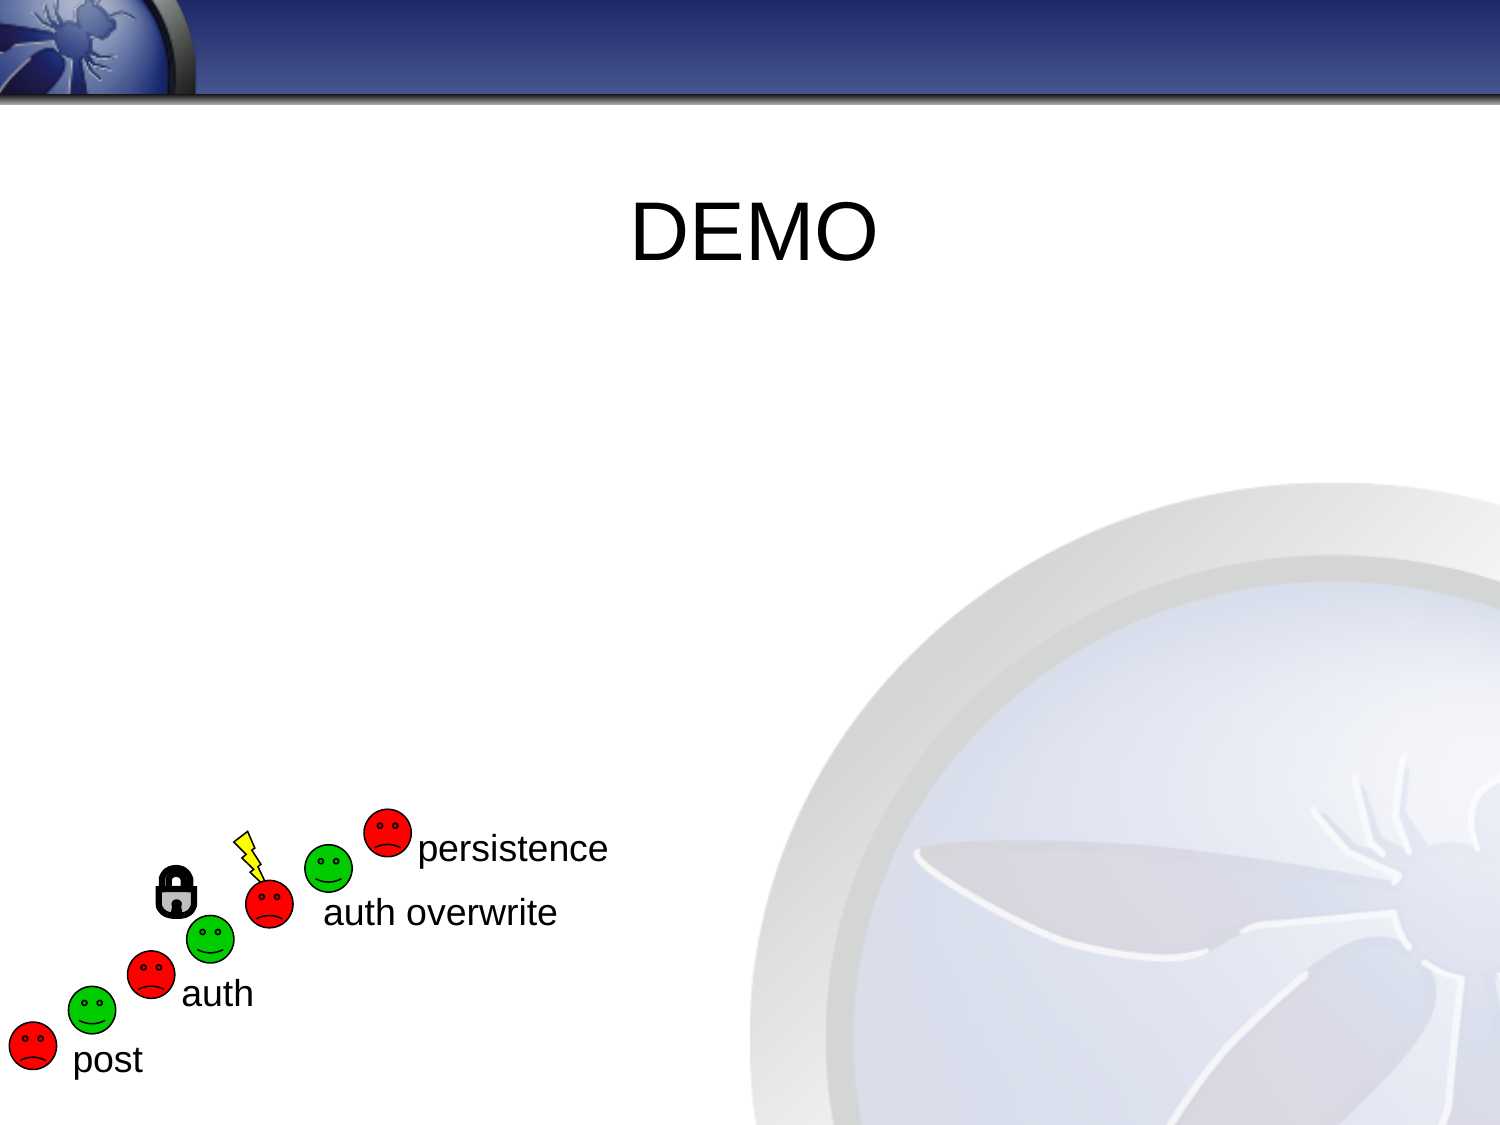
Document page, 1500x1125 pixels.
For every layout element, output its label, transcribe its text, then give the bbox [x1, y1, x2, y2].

text_box DEMO [615, 170, 991, 286]
picture [750, 479, 1500, 1125]
text_box [304, 844, 353, 881]
text_box [158, 868, 195, 916]
text_box auth overwrite [308, 880, 573, 941]
text_box [186, 915, 234, 963]
text_box [68, 986, 116, 1034]
text_box [127, 950, 175, 999]
text_box post [57, 1027, 159, 1088]
text_box auth [166, 961, 270, 1022]
text_box persistence [402, 816, 624, 877]
text_box [364, 809, 412, 857]
text_box [233, 831, 294, 928]
text_box [9, 1022, 57, 1070]
picture [0, 0, 198, 95]
